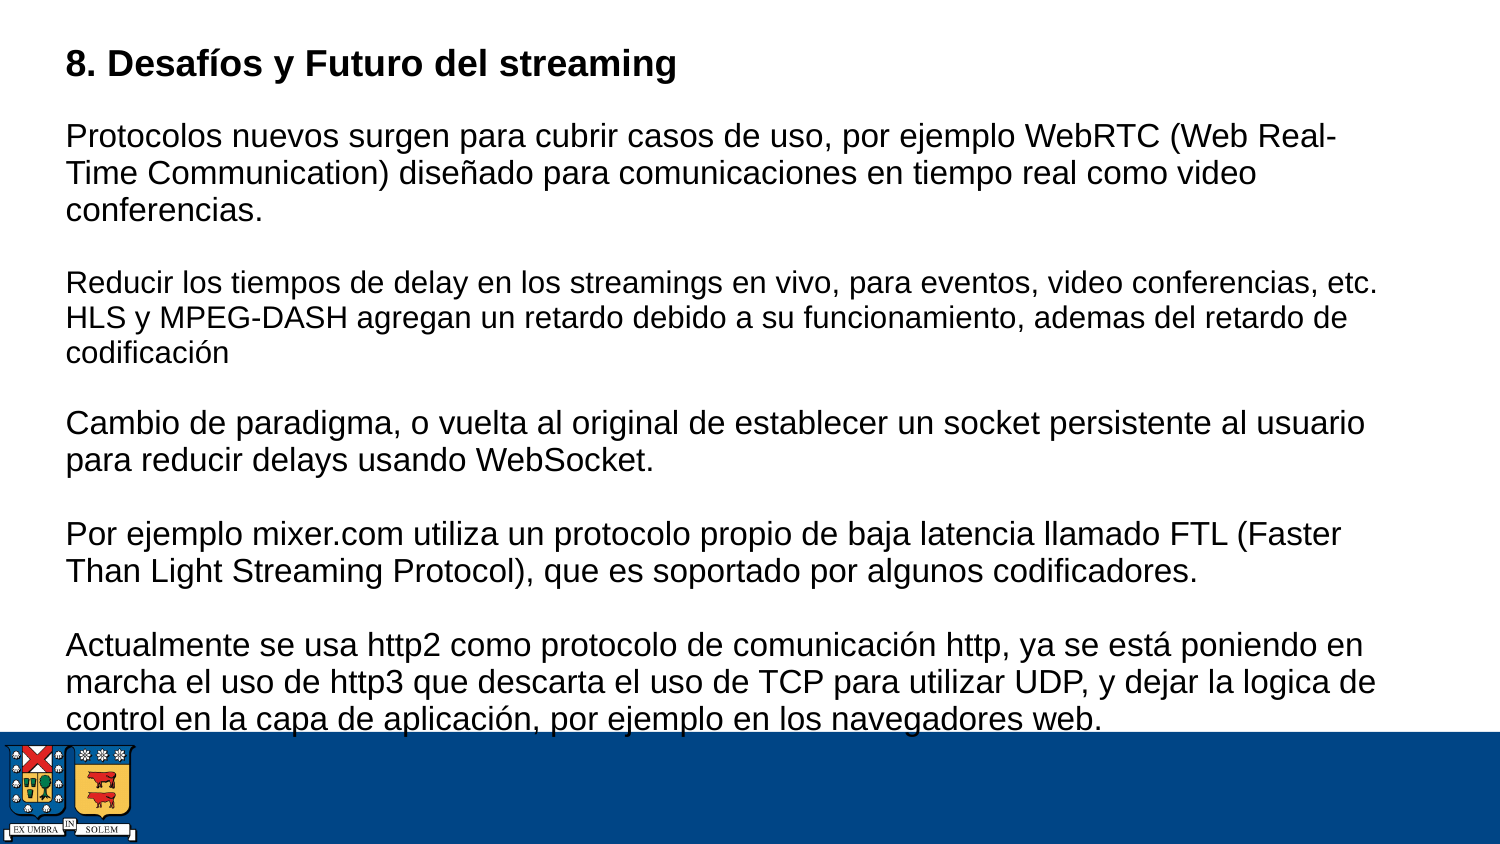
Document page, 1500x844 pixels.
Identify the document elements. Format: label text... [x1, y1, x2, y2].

picture [2, 732, 139, 844]
text_box 8. Desafíos y Futuro del streaming Protocolos nuevos surgen para cubrir casos de uso, por ejemplo WebRTC (Web Real-Time Communication) diseñado para comunicaciones en tiempo real como video conferencias. Reducir los tiempos de delay en los streamings en vivo, para eventos, video conferencias, etc. HLS y MPEG-DASH agregan un retardo debido a su funcionamiento, ademas del retardo de codificación Cambio de paradigma, o vuelta al original de establecer un socket persistente al usuario para reducir delays usando WebSocket. Por ejemplo mixer.com utiliza un protocolo propio de baja latencia llamado FTL (Faster Than Light Streaming Protocol), que es soportado por algunos codificadores. Actualmente se usa http2 como protocolo de comunicación http, ya se está poniendo en marcha el uso de http3 que descarta el uso de TCP para utilizar UDP, y dejar la logica de control en la capa de aplicación, por ejemplo en los navegadores web. [50, 35, 1418, 780]
